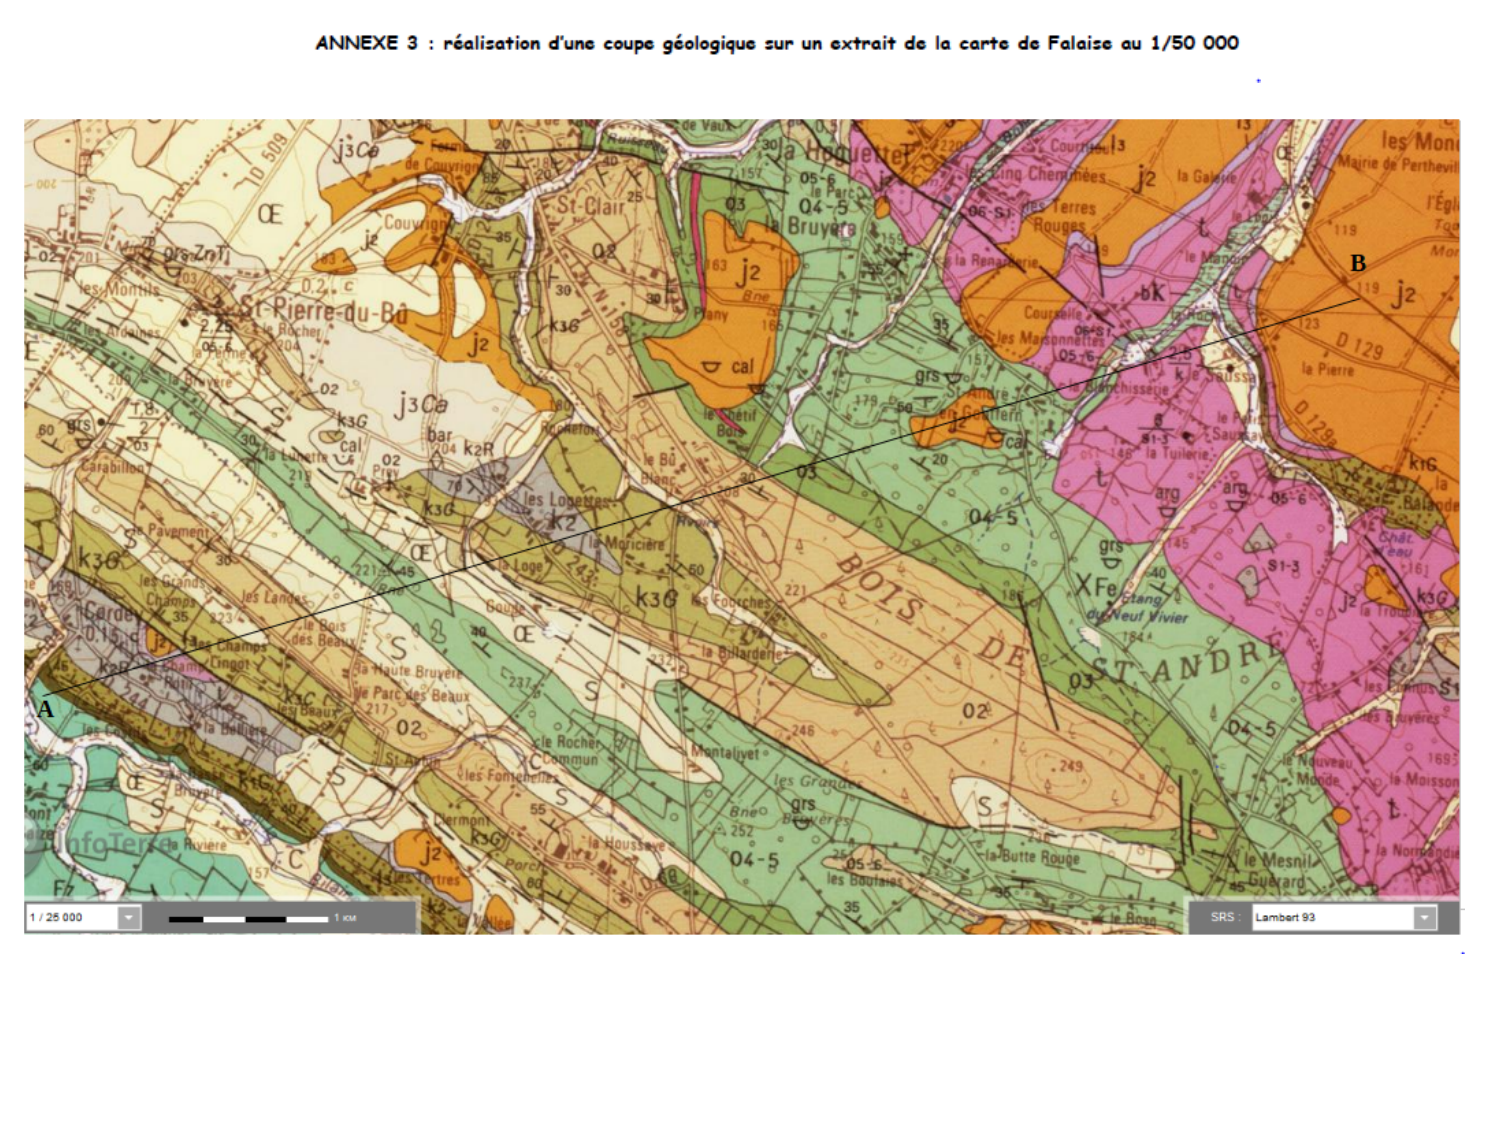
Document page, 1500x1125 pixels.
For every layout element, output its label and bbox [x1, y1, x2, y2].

picture [23, 118, 1465, 954]
picture [295, 20, 1261, 83]
